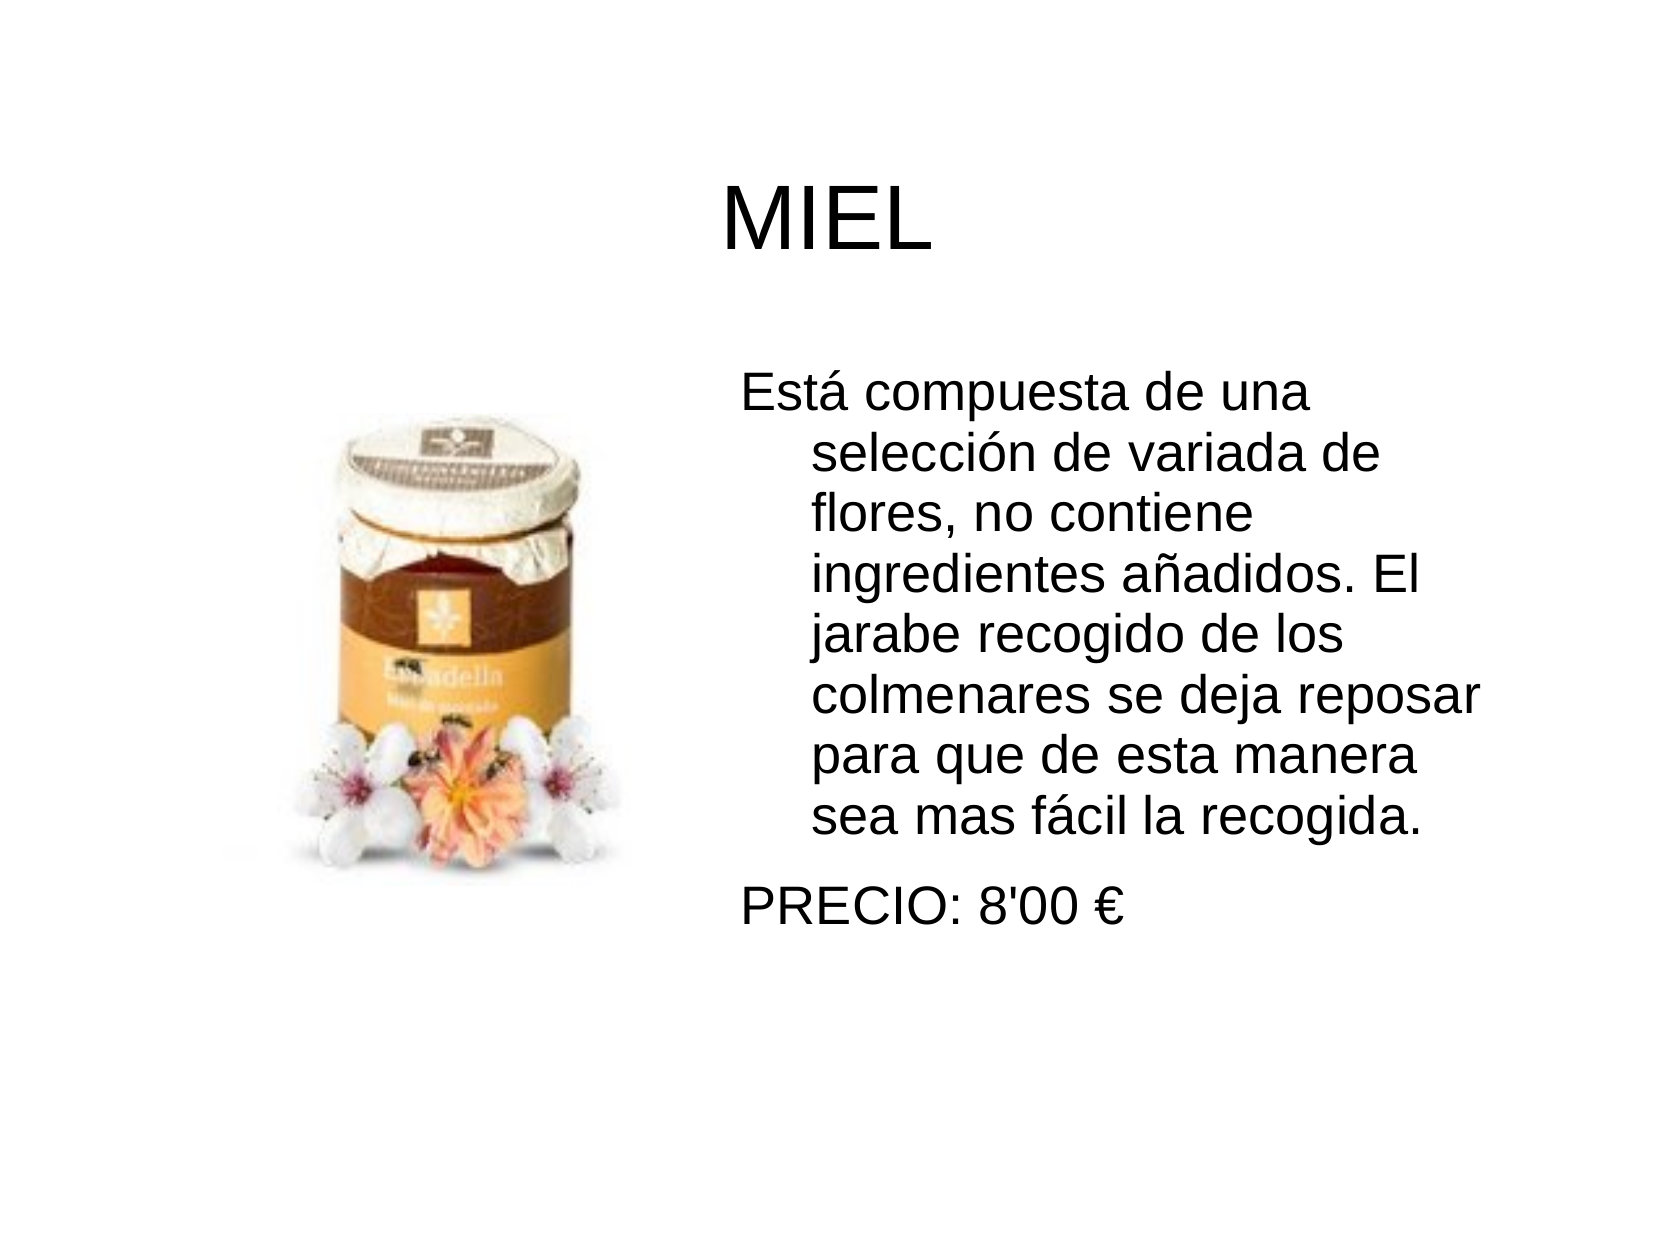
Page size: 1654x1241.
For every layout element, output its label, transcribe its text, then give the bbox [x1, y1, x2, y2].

title MIEL [121, 114, 1534, 322]
list Está compuesta de una selección de variada de flores, no contiene ingredientes añadidos. El jarabe recogido de los colmenares se deja reposar para que de esta manera sea mas fácil la recogida. PRECIO: 8'00 € [713, 354, 1506, 1136]
picture [216, 413, 631, 886]
